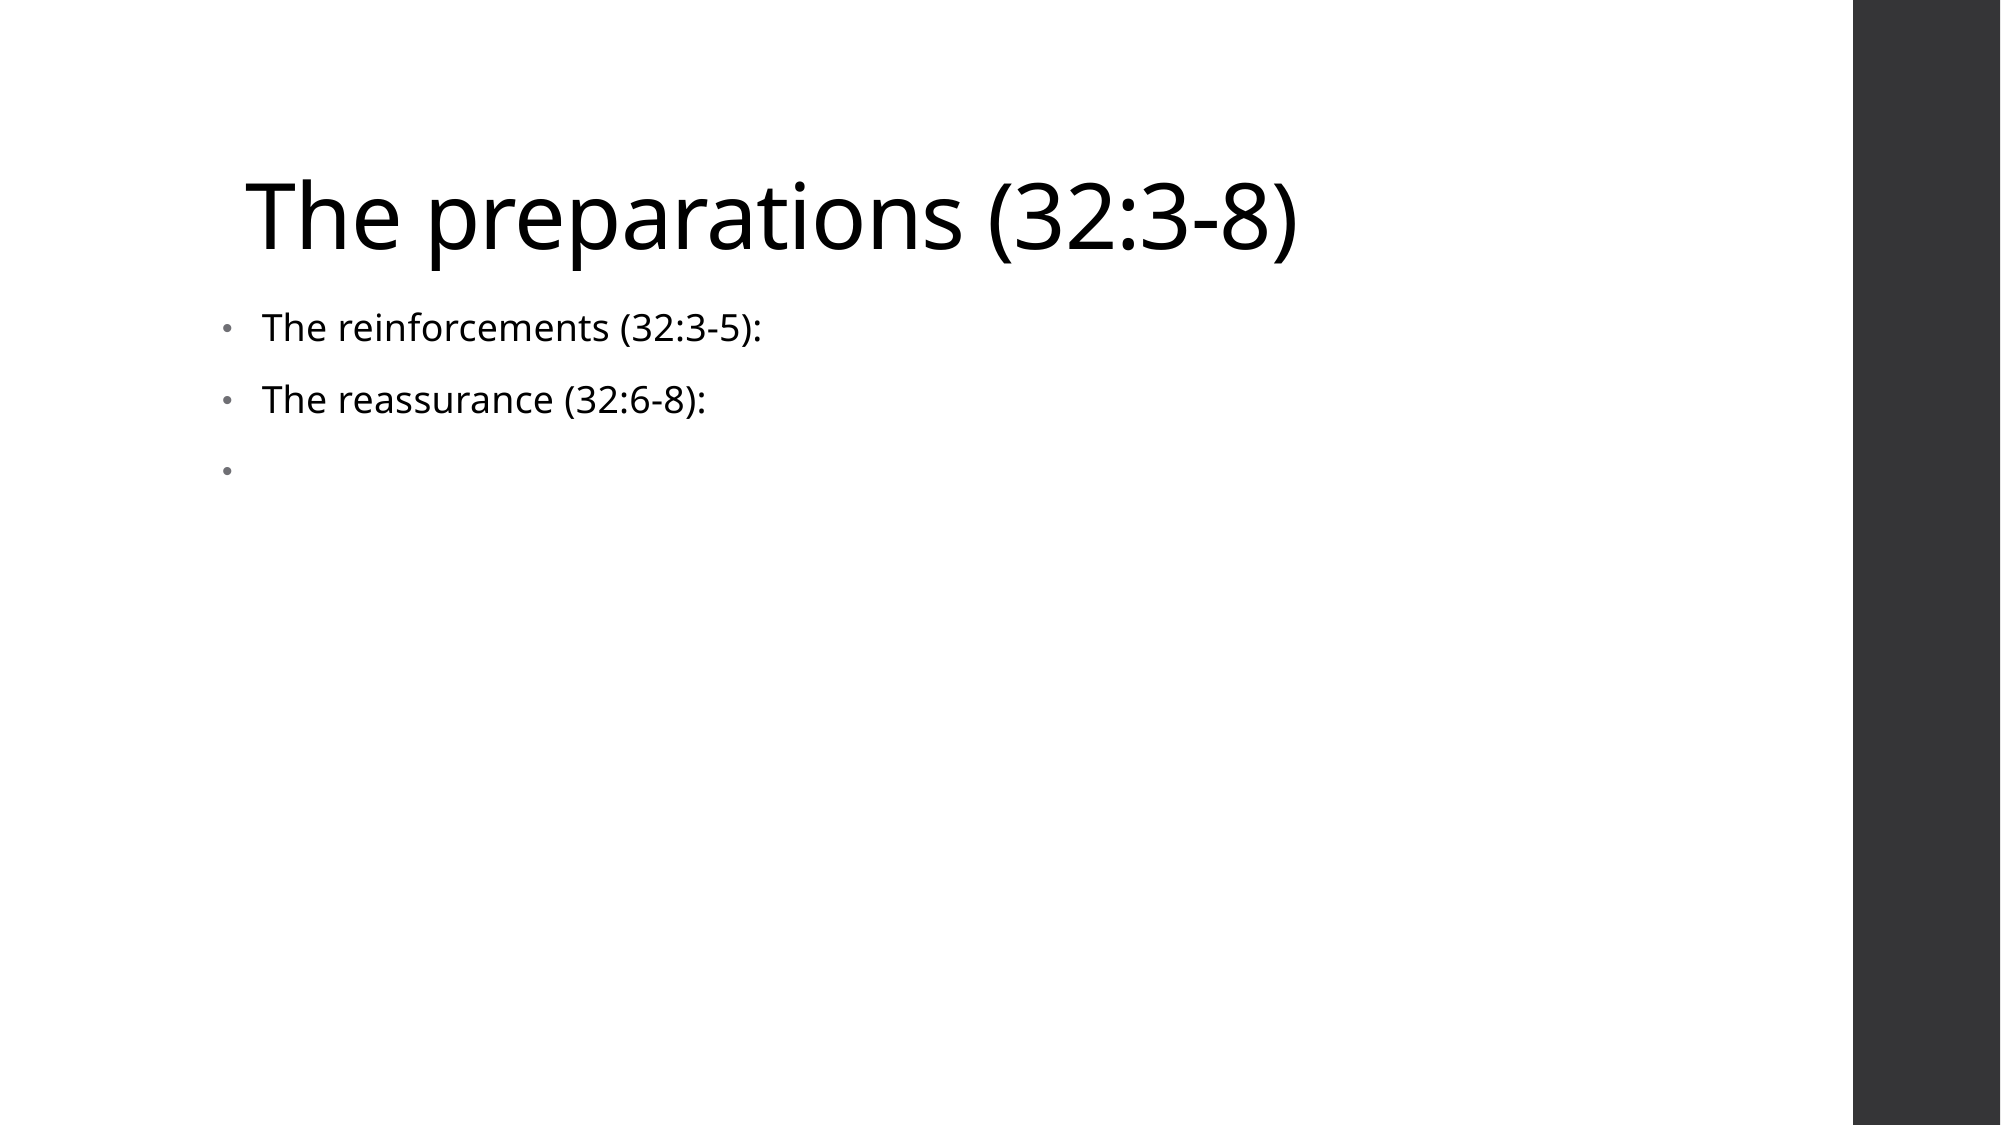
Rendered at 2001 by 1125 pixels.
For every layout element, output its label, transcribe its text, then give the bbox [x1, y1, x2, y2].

title The preparations (32:3-8) [206, 60, 1797, 278]
list The reinforcements (32:3-5): The reassurance (32:6-8): [206, 299, 1617, 1014]
